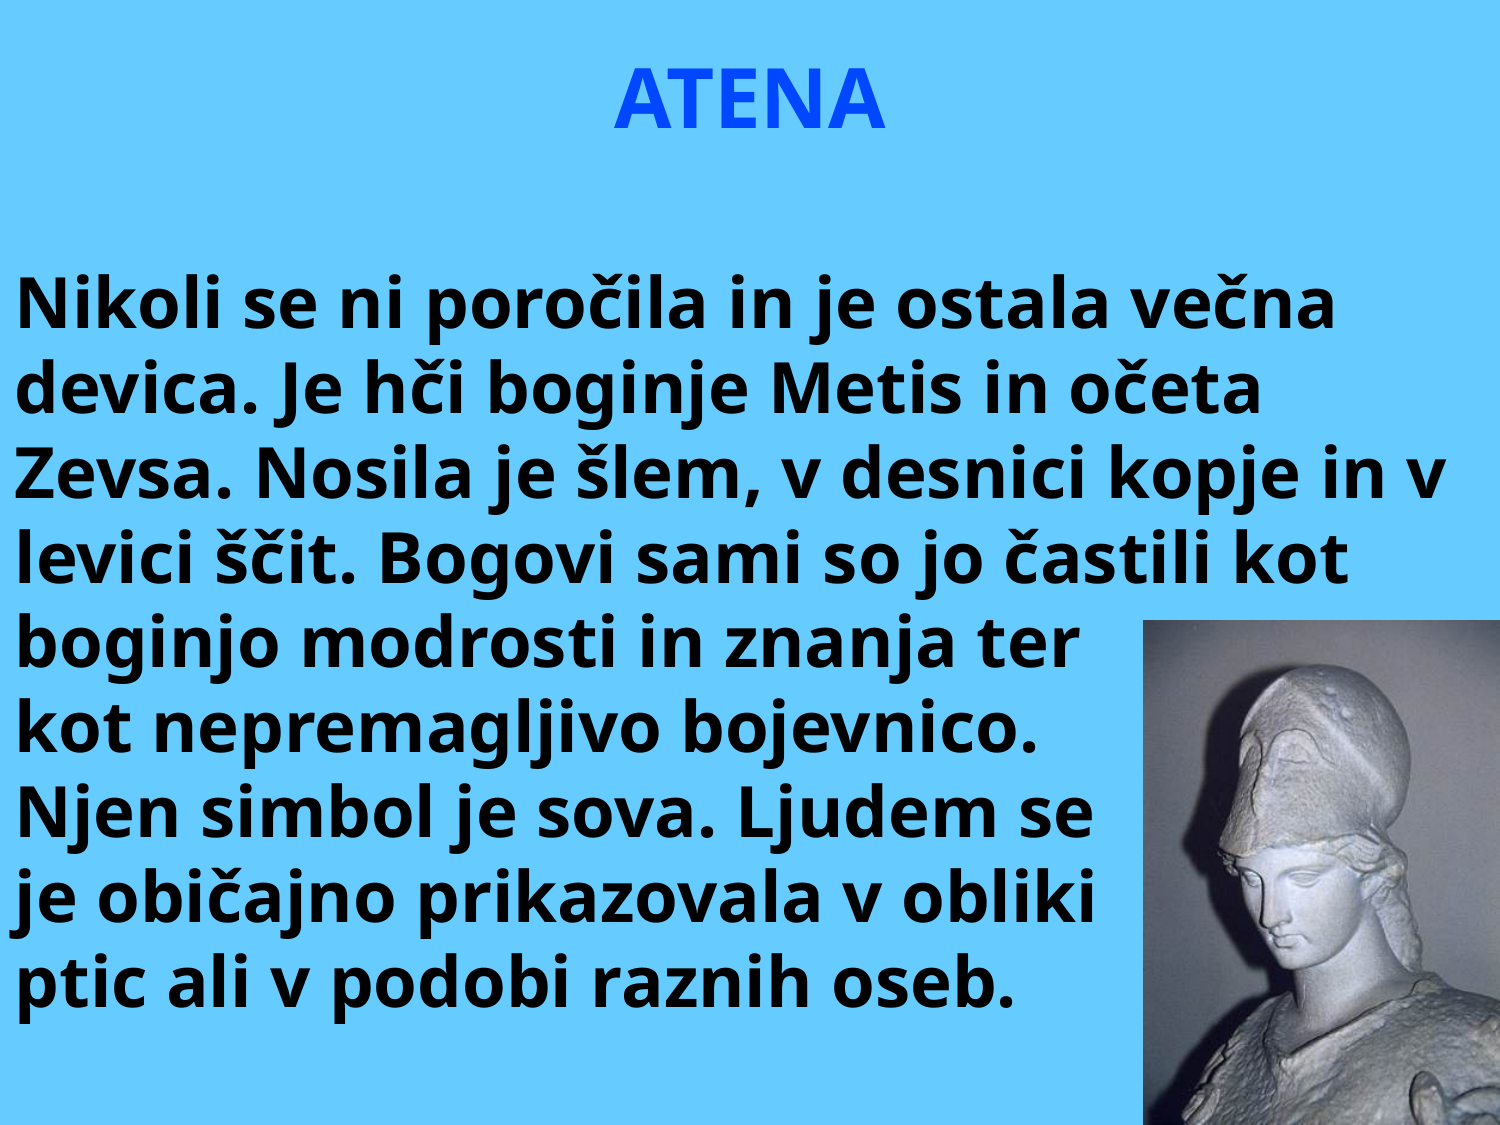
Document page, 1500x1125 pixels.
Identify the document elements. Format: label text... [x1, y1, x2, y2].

picture [1143, 620, 1500, 1125]
text_box Nikoli se ni poročila in je ostala večna devica. Je hči boginje Metis in očeta Zevsa. Nosila je šlem, v desnici kopje in v levici ščit. Bogovi sami so jo častili kot boginjo modrosti in znanja ter kot nepremagljivo bojevnico. Njen simbol je sova. Ljudem se je običajno prikazovala v obliki ptic ali v podobi raznih oseb. [0, 249, 1481, 1030]
text_box ATENA [599, 37, 899, 154]
